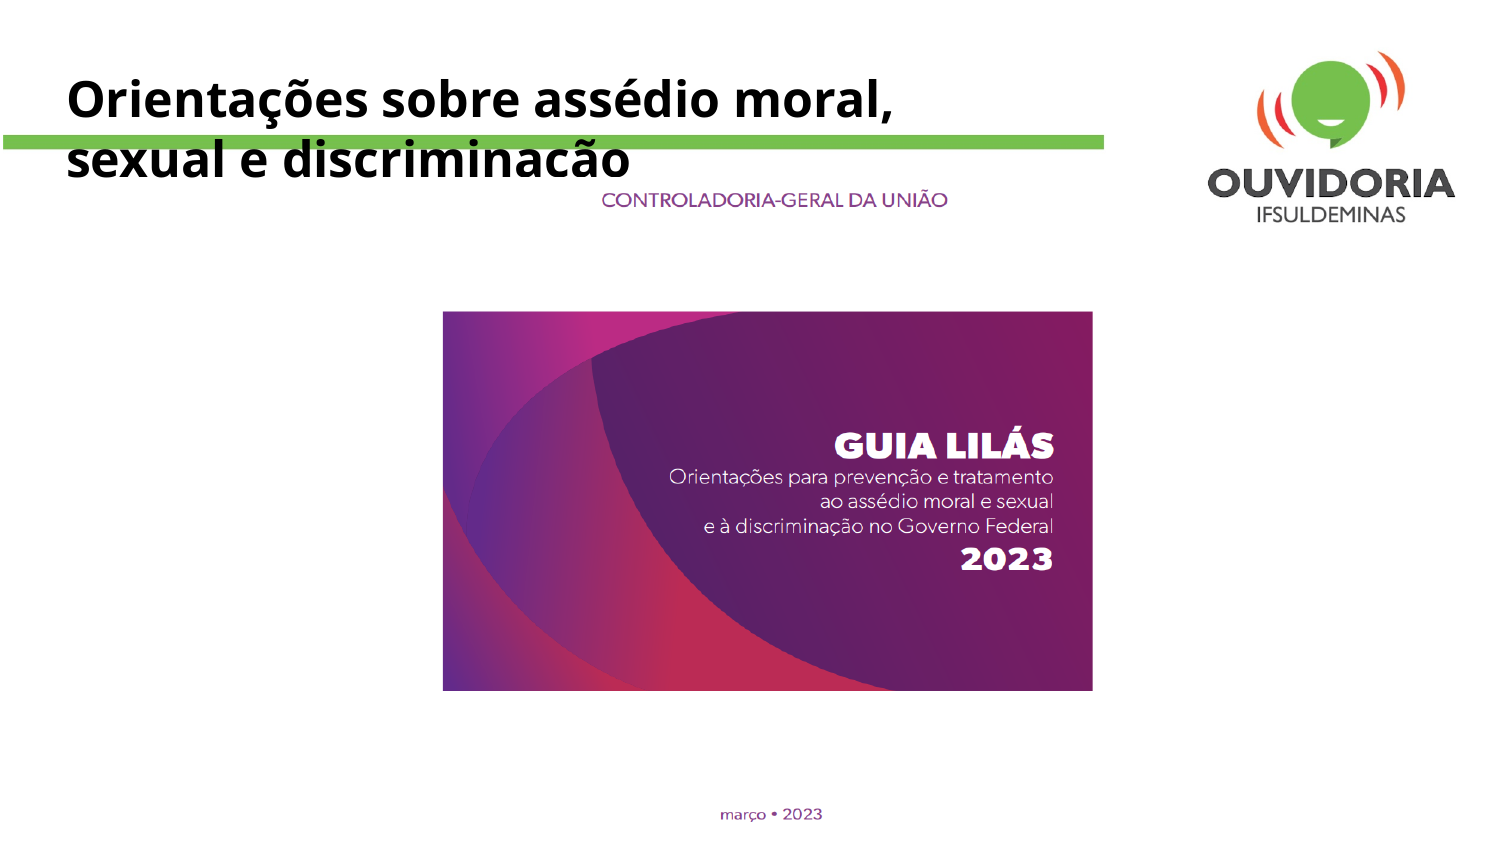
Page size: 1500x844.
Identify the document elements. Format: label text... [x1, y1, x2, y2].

picture [3, 0, 1500, 844]
text_box Orientações sobre assédio moral, sexual e discriminação [51, 52, 1054, 130]
